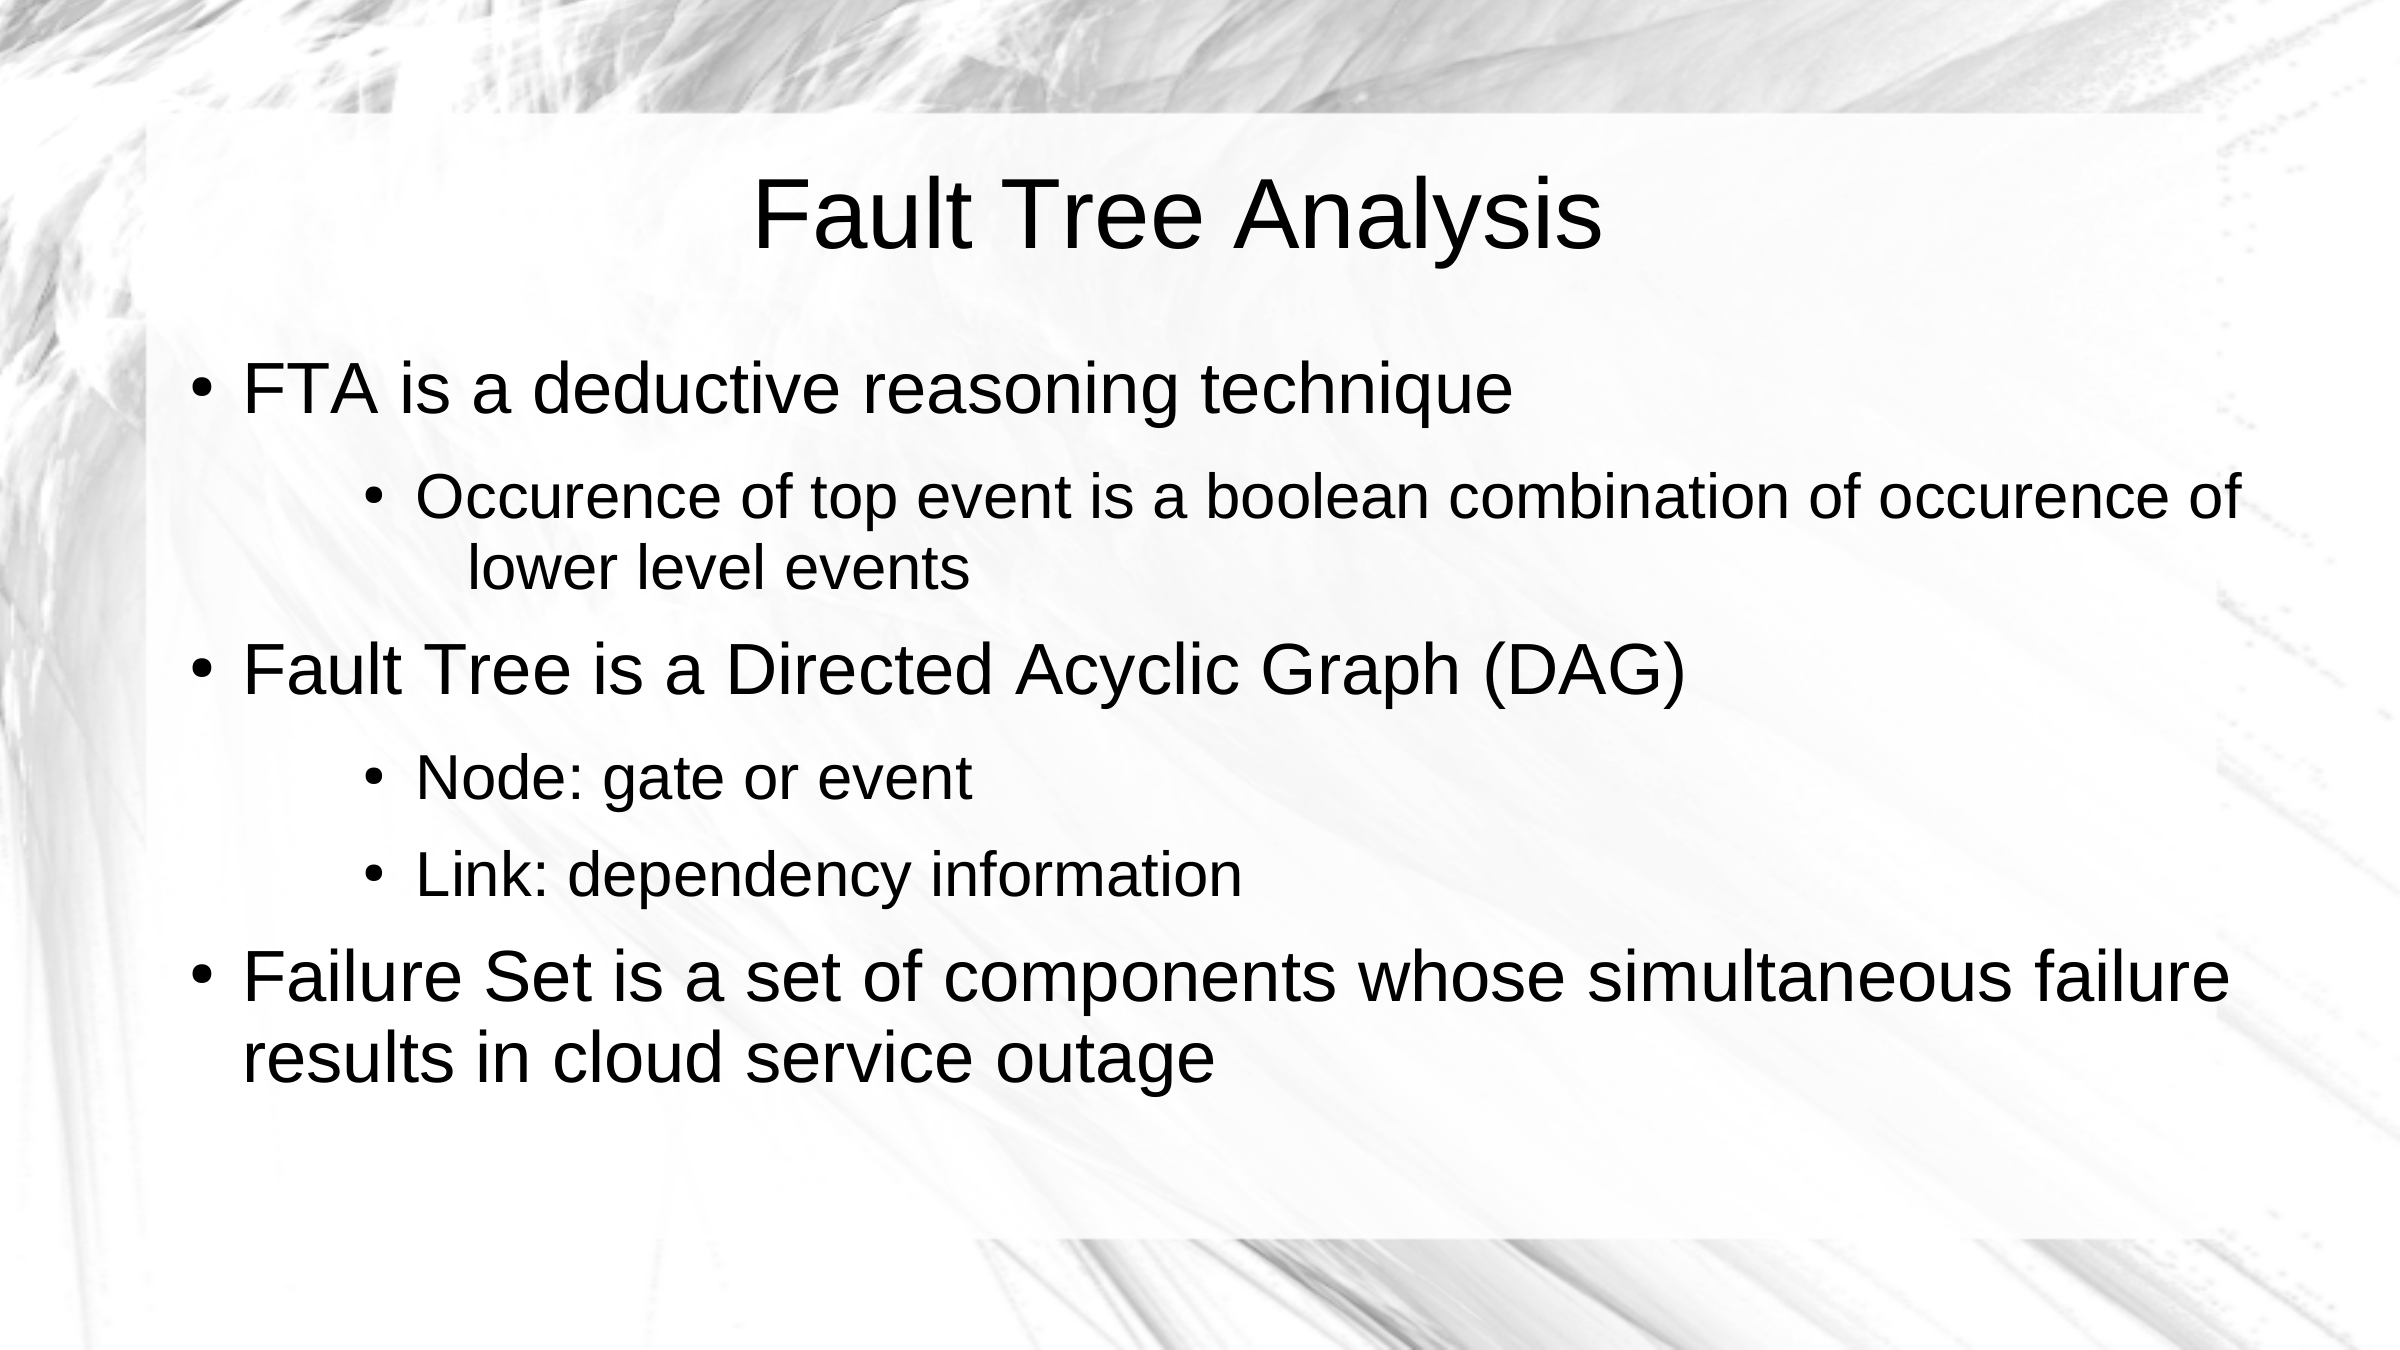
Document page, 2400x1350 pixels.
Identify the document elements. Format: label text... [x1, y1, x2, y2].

list FTA is a deductive reasoning technique Occurence of top event is a boolean combination of occurence of lower level events Fault Tree is a Directed Acyclic Graph (DAG) Node: gate or event Link: dependency information Failure Set is a set of components whose simultaneous failure results in cloud service outage [171, 348, 2280, 1350]
picture [0, 0, 2400, 1350]
title Fault Tree Analysis [171, 122, 2186, 305]
